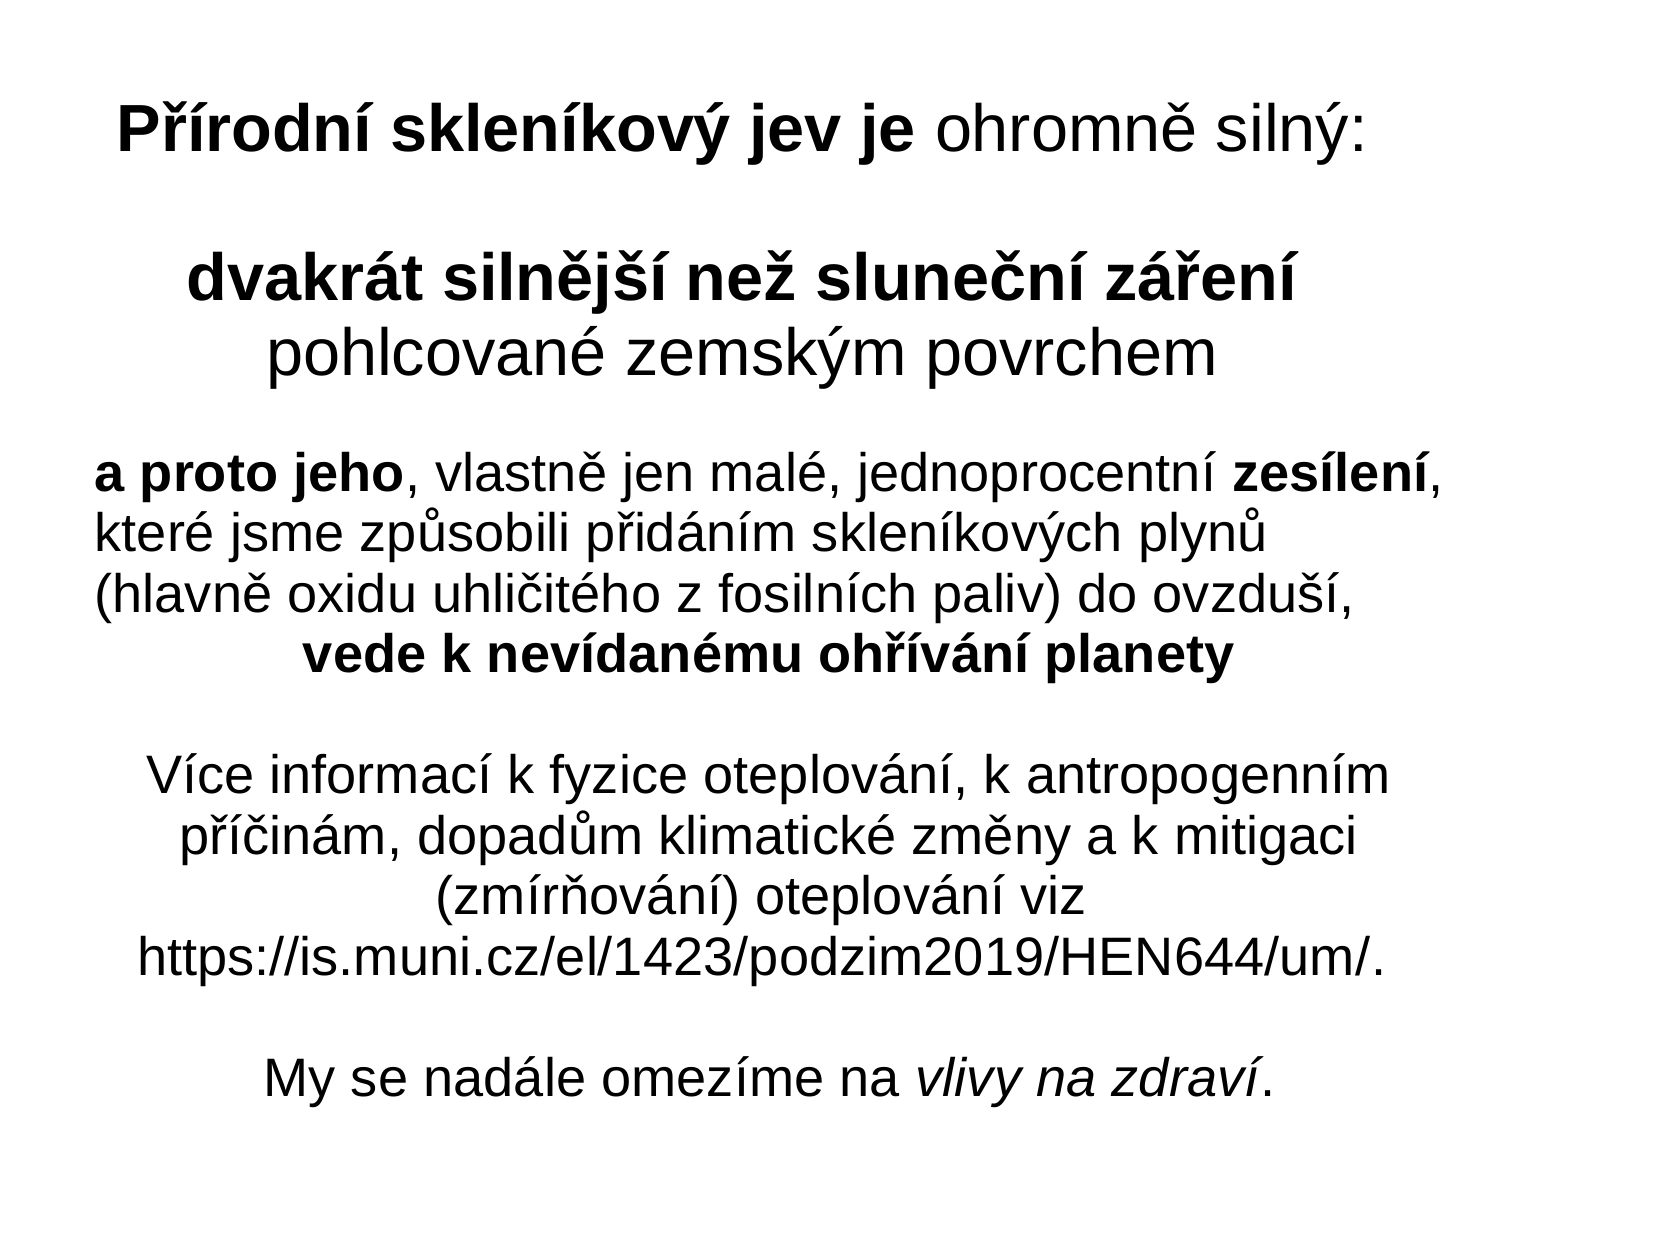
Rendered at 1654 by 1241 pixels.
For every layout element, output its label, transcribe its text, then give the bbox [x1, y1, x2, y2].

title Přírodní skleníkový jev je ohromně silný: dvakrát silnější než sluneční záření pohlcované zemským povrchem [67, 90, 1418, 390]
subtitle a proto jeho, vlastně jen malé, jednoprocentní zesílení, které jsme způsobili přidáním skleníkových plynů (hlavně oxidu uhličitého z fosilních paliv) do ovzduší, vede k nevídanému ohřívání planety Více informací k fyzice oteplování, k antropogenním příčinám, dopadům klimatické změny a k mitigaci (zmírňování) oteplování viz https://is.muni.cz/el/1423/podzim2019/HEN644/um/. My se nadále omezíme na vlivy na zdraví. [94, 439, 1445, 1171]
